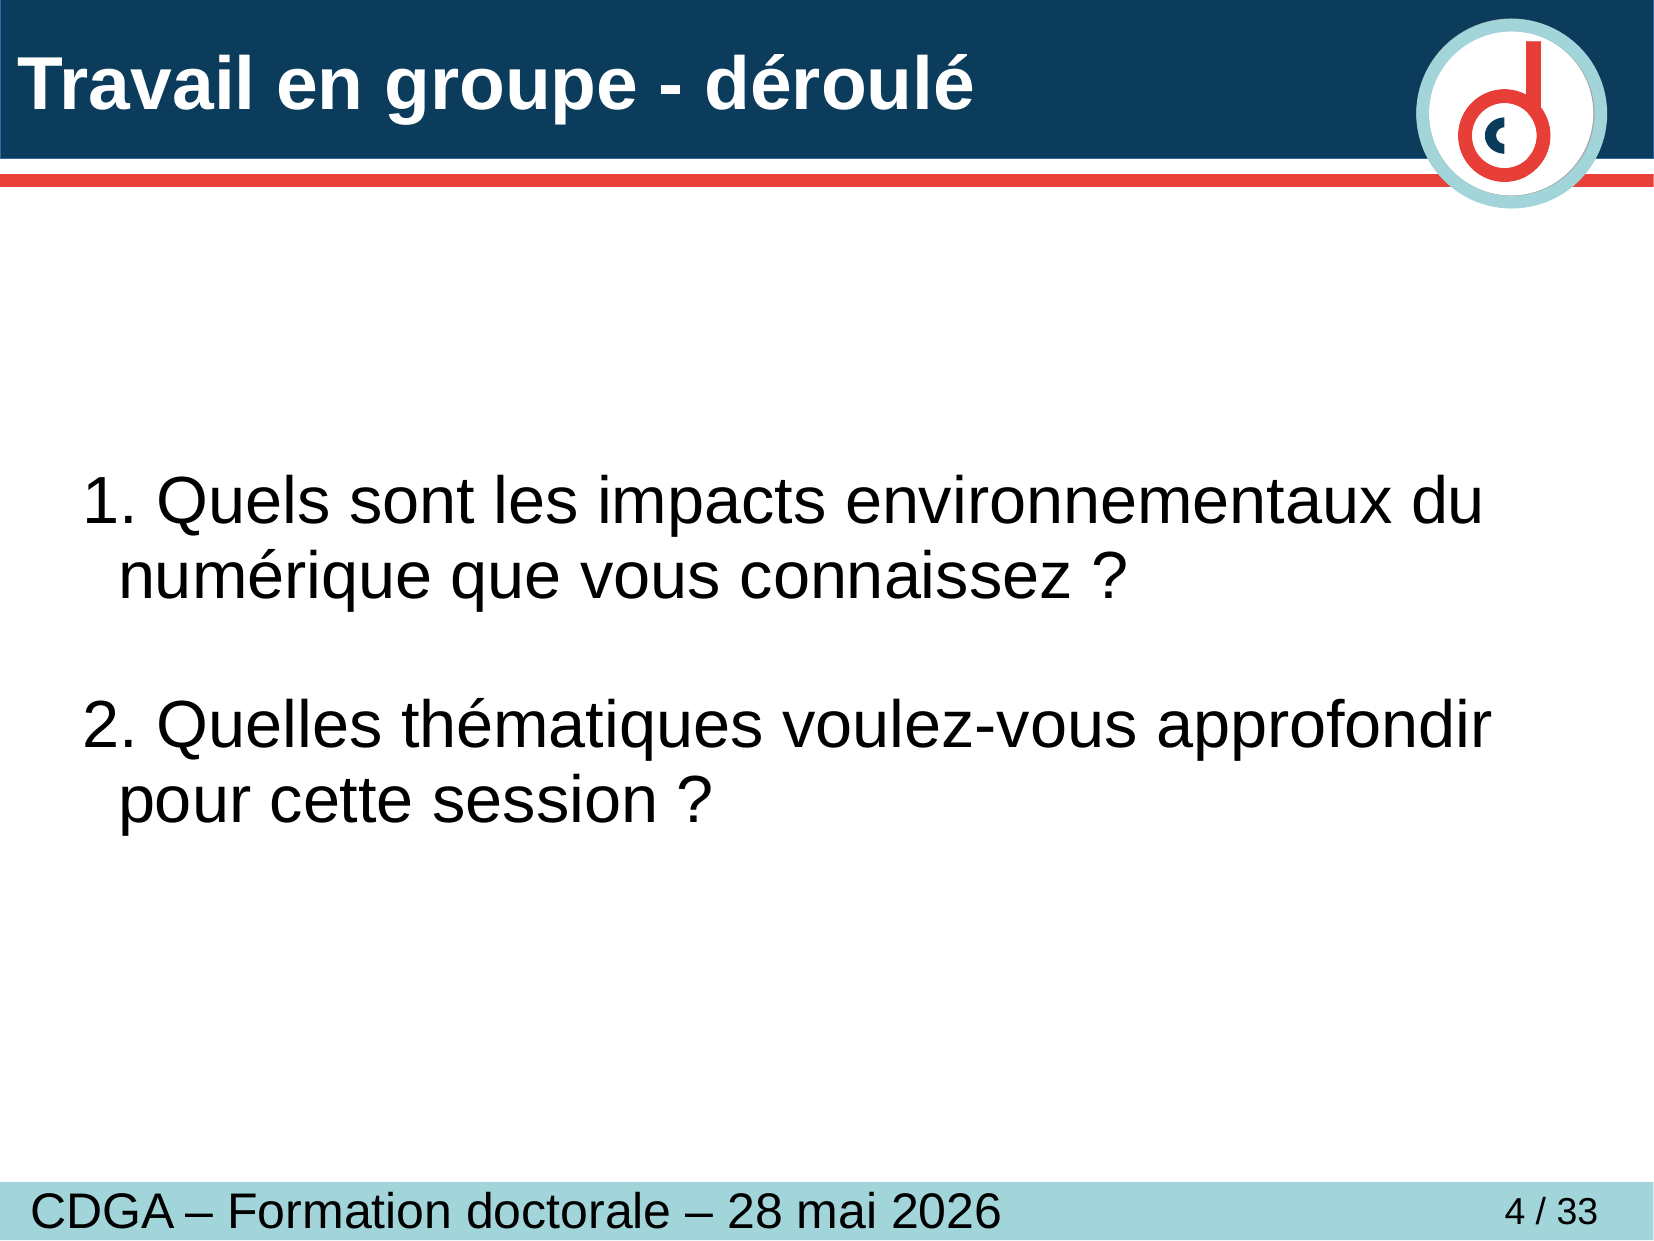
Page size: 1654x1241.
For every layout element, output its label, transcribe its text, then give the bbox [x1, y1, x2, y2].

title Travail en groupe - déroulé [17, 11, 1412, 159]
subtitle Quels sont les impacts environnementaux du numérique que vous connaissez ? Quelles thématiques voulez-vous approfondir pour cette session ? [82, 290, 1571, 1010]
